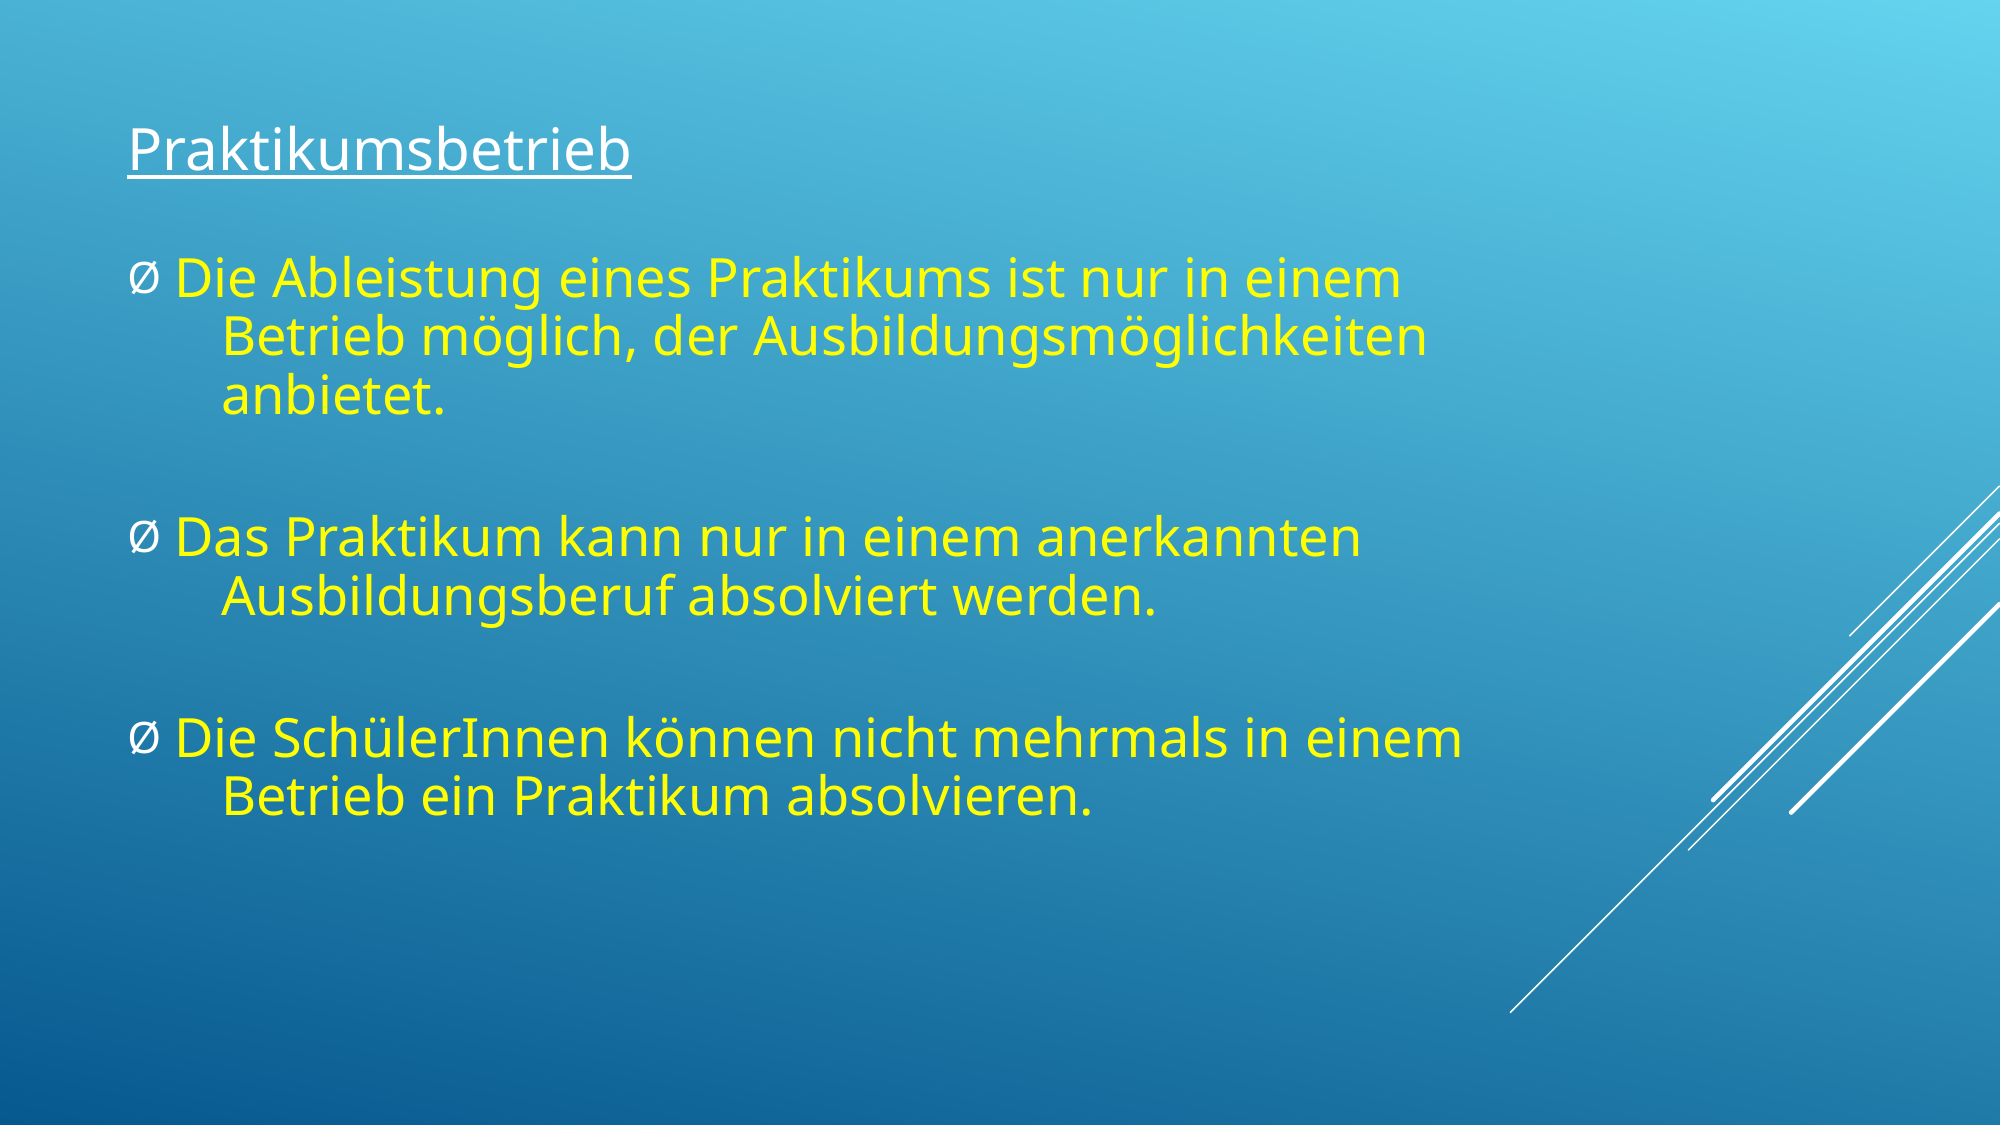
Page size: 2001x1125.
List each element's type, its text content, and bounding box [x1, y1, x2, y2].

list Praktikumsbetrieb Die Ableistung eines Praktikums ist nur in einem Betrieb möglich, der Ausbildungsmöglichkeiten anbietet. Das Praktikum kann nur in einem anerkannten Ausbildungsberuf absolviert werden. Die SchülerInnen können nicht mehrmals in einem Betrieb ein Praktikum absolvieren. [112, 112, 1513, 938]
